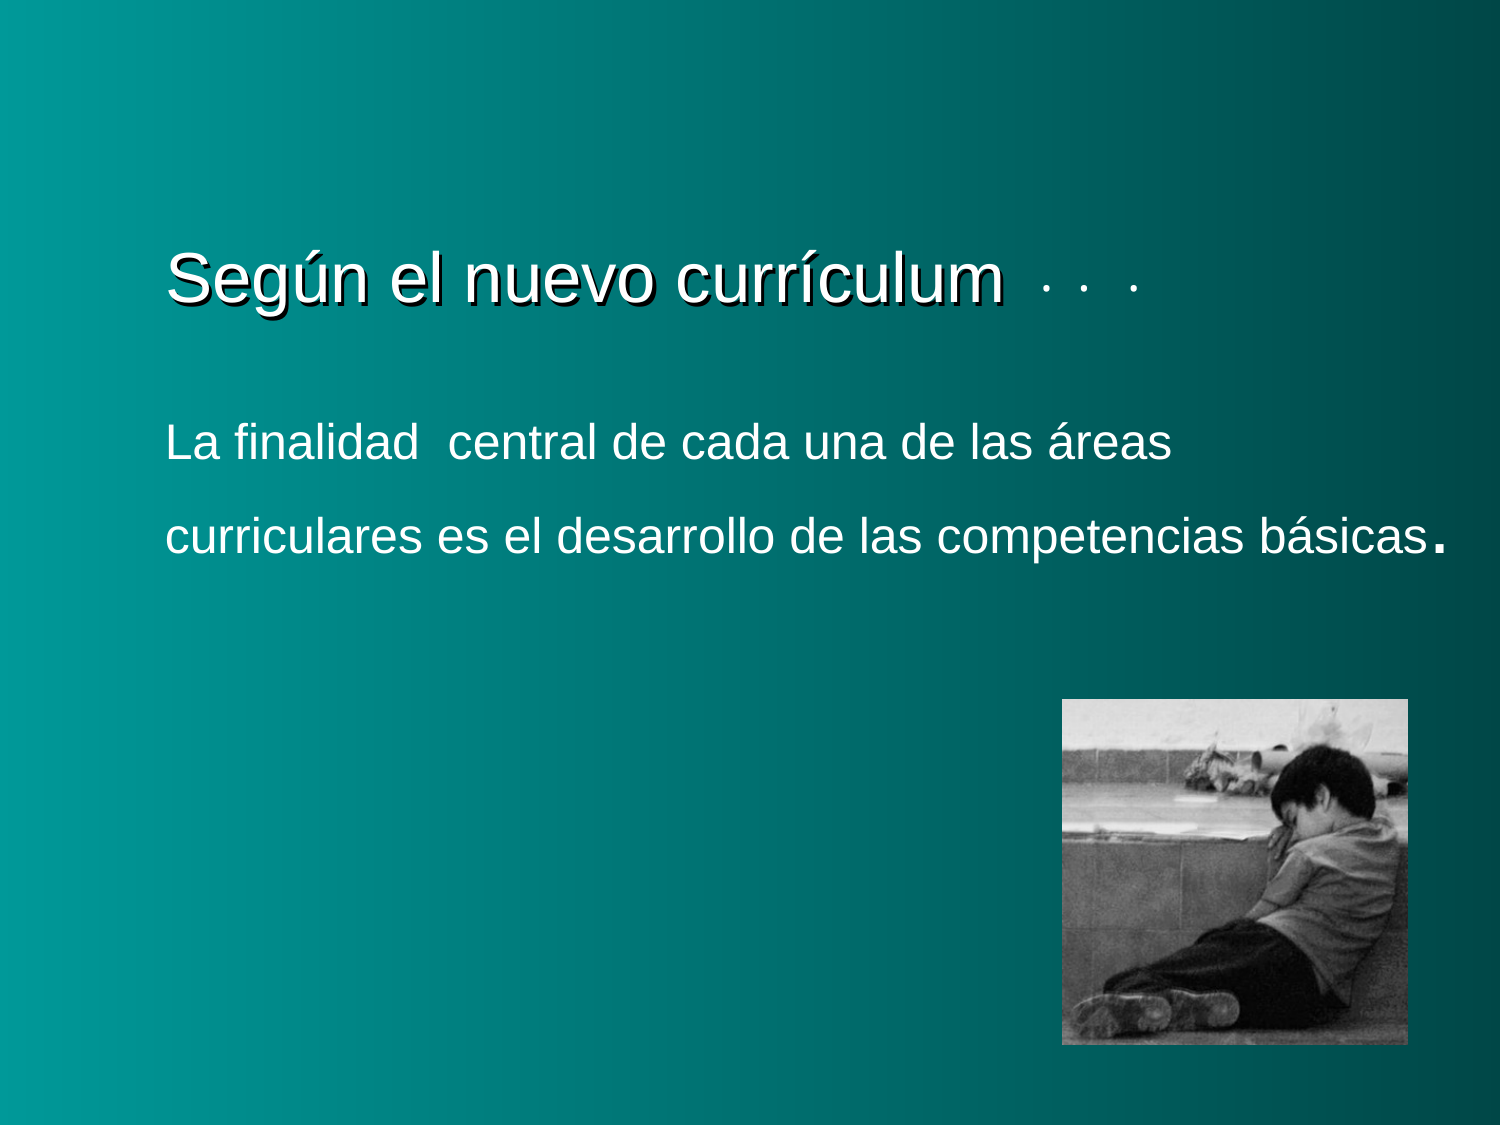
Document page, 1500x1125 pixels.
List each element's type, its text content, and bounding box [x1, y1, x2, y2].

text_box Según el nuevo currículum [150, 212, 1022, 325]
text_box . [1024, 224, 1063, 309]
text_box La finalidad central de cada una de las áreas curriculares es el desarrollo de las competencias básicas. [149, 312, 1475, 578]
picture [1062, 699, 1408, 1046]
text_box . [1063, 224, 1101, 309]
text_box . [1112, 224, 1150, 309]
